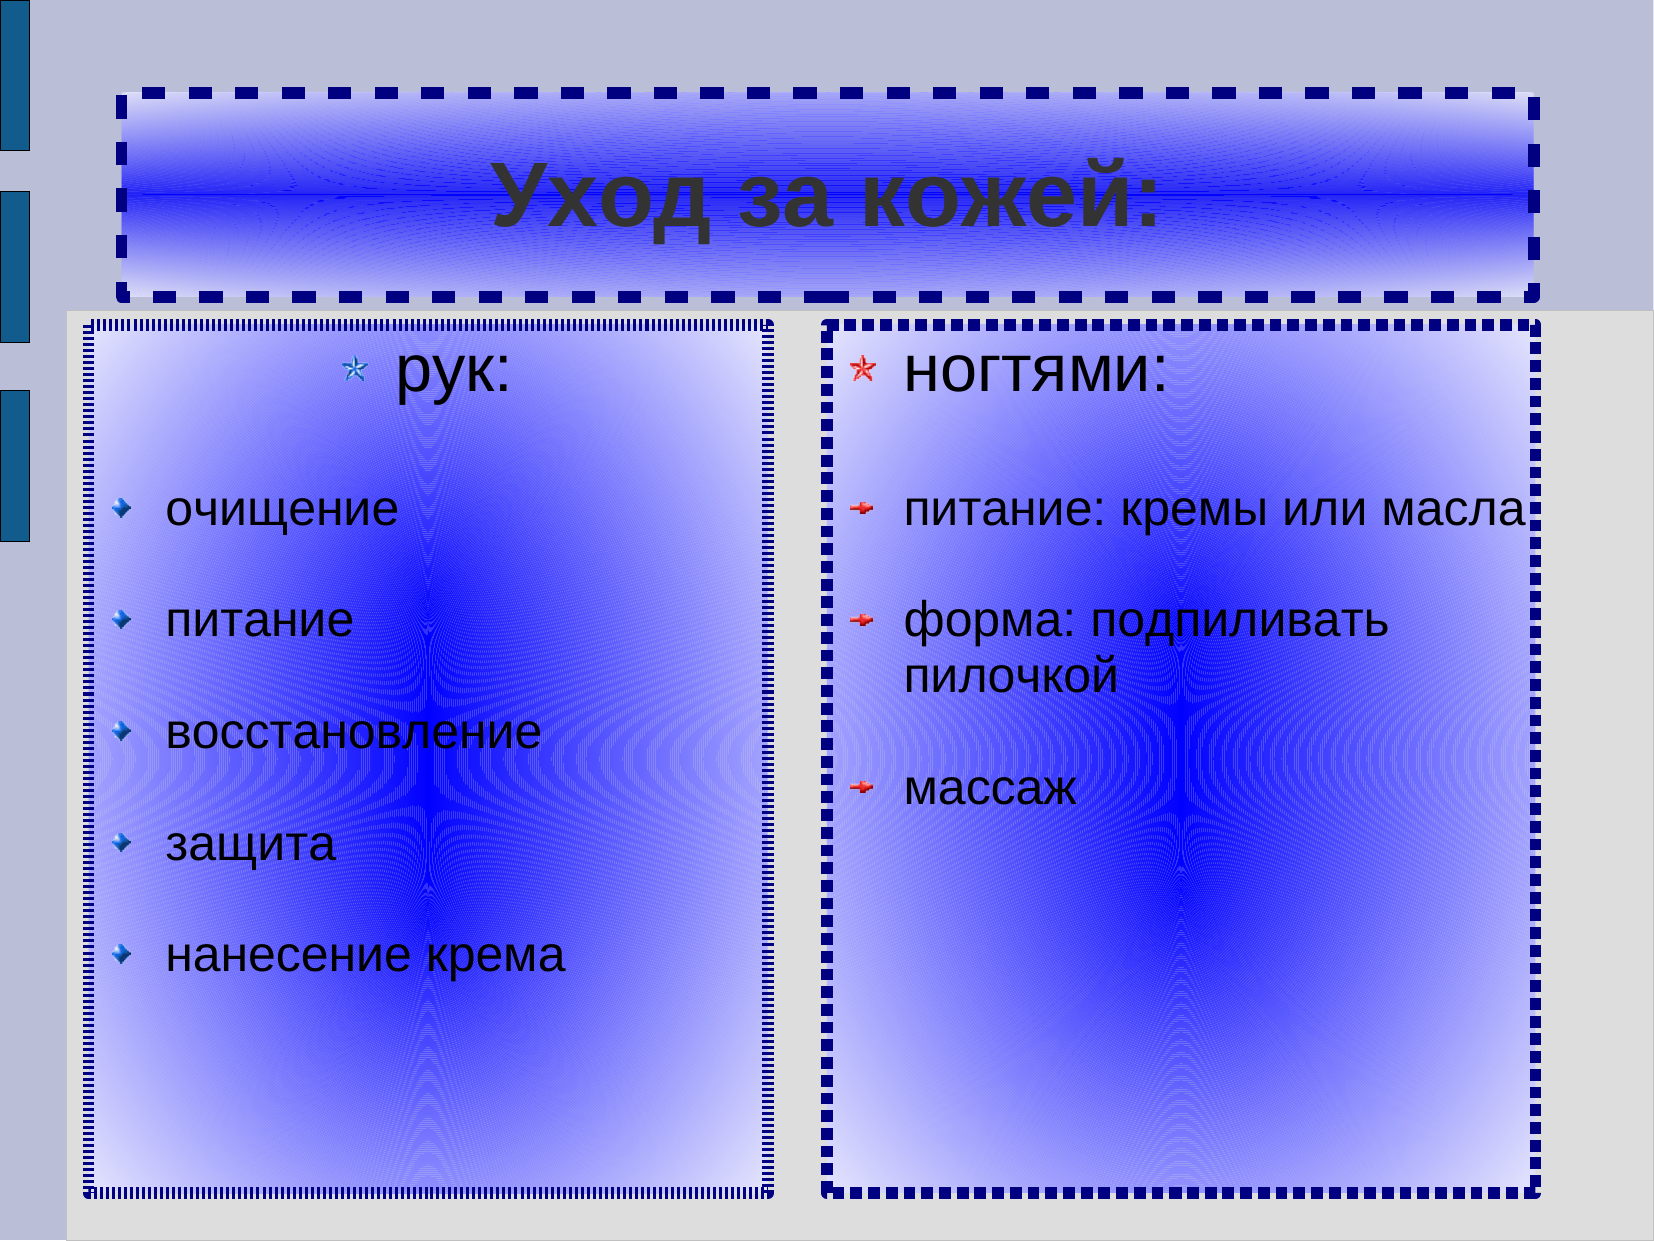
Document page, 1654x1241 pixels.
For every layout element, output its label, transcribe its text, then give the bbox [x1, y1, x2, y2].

title Уход за кожей: [121, 92, 1534, 297]
list рук: очищение питание восстановление защита нанесение крема [88, 324, 768, 1194]
list ногтями: питание: кремы или масла форма: подпиливать пилочкой массаж [826, 324, 1536, 1193]
